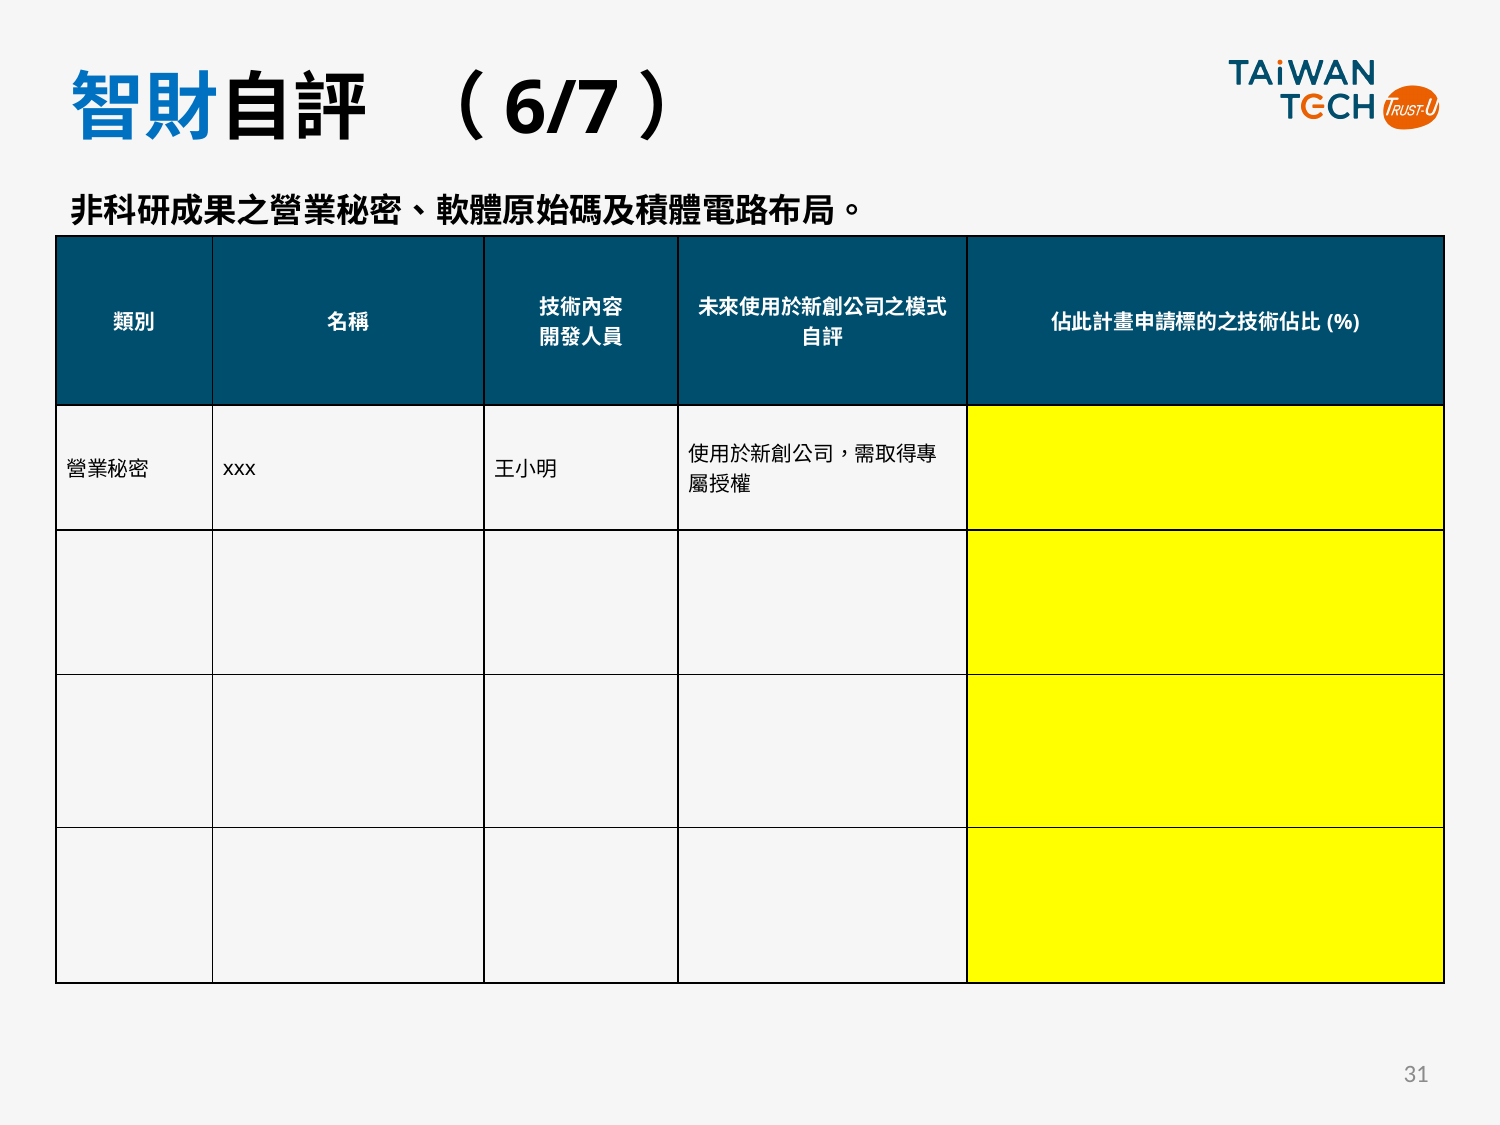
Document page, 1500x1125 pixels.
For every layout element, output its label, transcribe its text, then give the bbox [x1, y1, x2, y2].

table_cell [968, 675, 1443, 827]
table_cell 王小明 [485, 406, 677, 529]
table_cell [213, 828, 483, 982]
table_header 名稱 [213, 237, 483, 404]
table_cell 使用於新創公司，需取得專屬授權 [679, 406, 966, 529]
table_cell xxx [213, 406, 483, 529]
table_cell [485, 531, 677, 674]
table_header 技術內容 開發人員 [485, 237, 677, 404]
table_cell [968, 406, 1443, 529]
title 智財自評 （6/7） [55, 33, 1444, 156]
table_cell [57, 531, 212, 674]
table_cell [485, 828, 677, 982]
table_cell 營業秘密 [57, 406, 212, 529]
table_cell [679, 675, 966, 827]
table_cell [57, 828, 212, 982]
table_cell [213, 675, 483, 827]
slide_number <編號> [1106, 1042, 1445, 1103]
table_header 未來使用於新創公司之模式自評 [679, 237, 966, 404]
table_cell [57, 675, 212, 827]
table_cell [679, 828, 966, 982]
text_box 非科研成果之營業秘密、軟體原始碼及積體電路布局。 [55, 161, 1444, 235]
table_header 佔此計畫申請標的之技術佔比(%) [968, 237, 1443, 404]
table_header 類別 [57, 237, 212, 404]
table_cell [968, 828, 1443, 982]
table_cell [679, 531, 966, 674]
table_cell [968, 531, 1443, 674]
table_cell [485, 675, 677, 827]
table_cell [213, 531, 483, 674]
